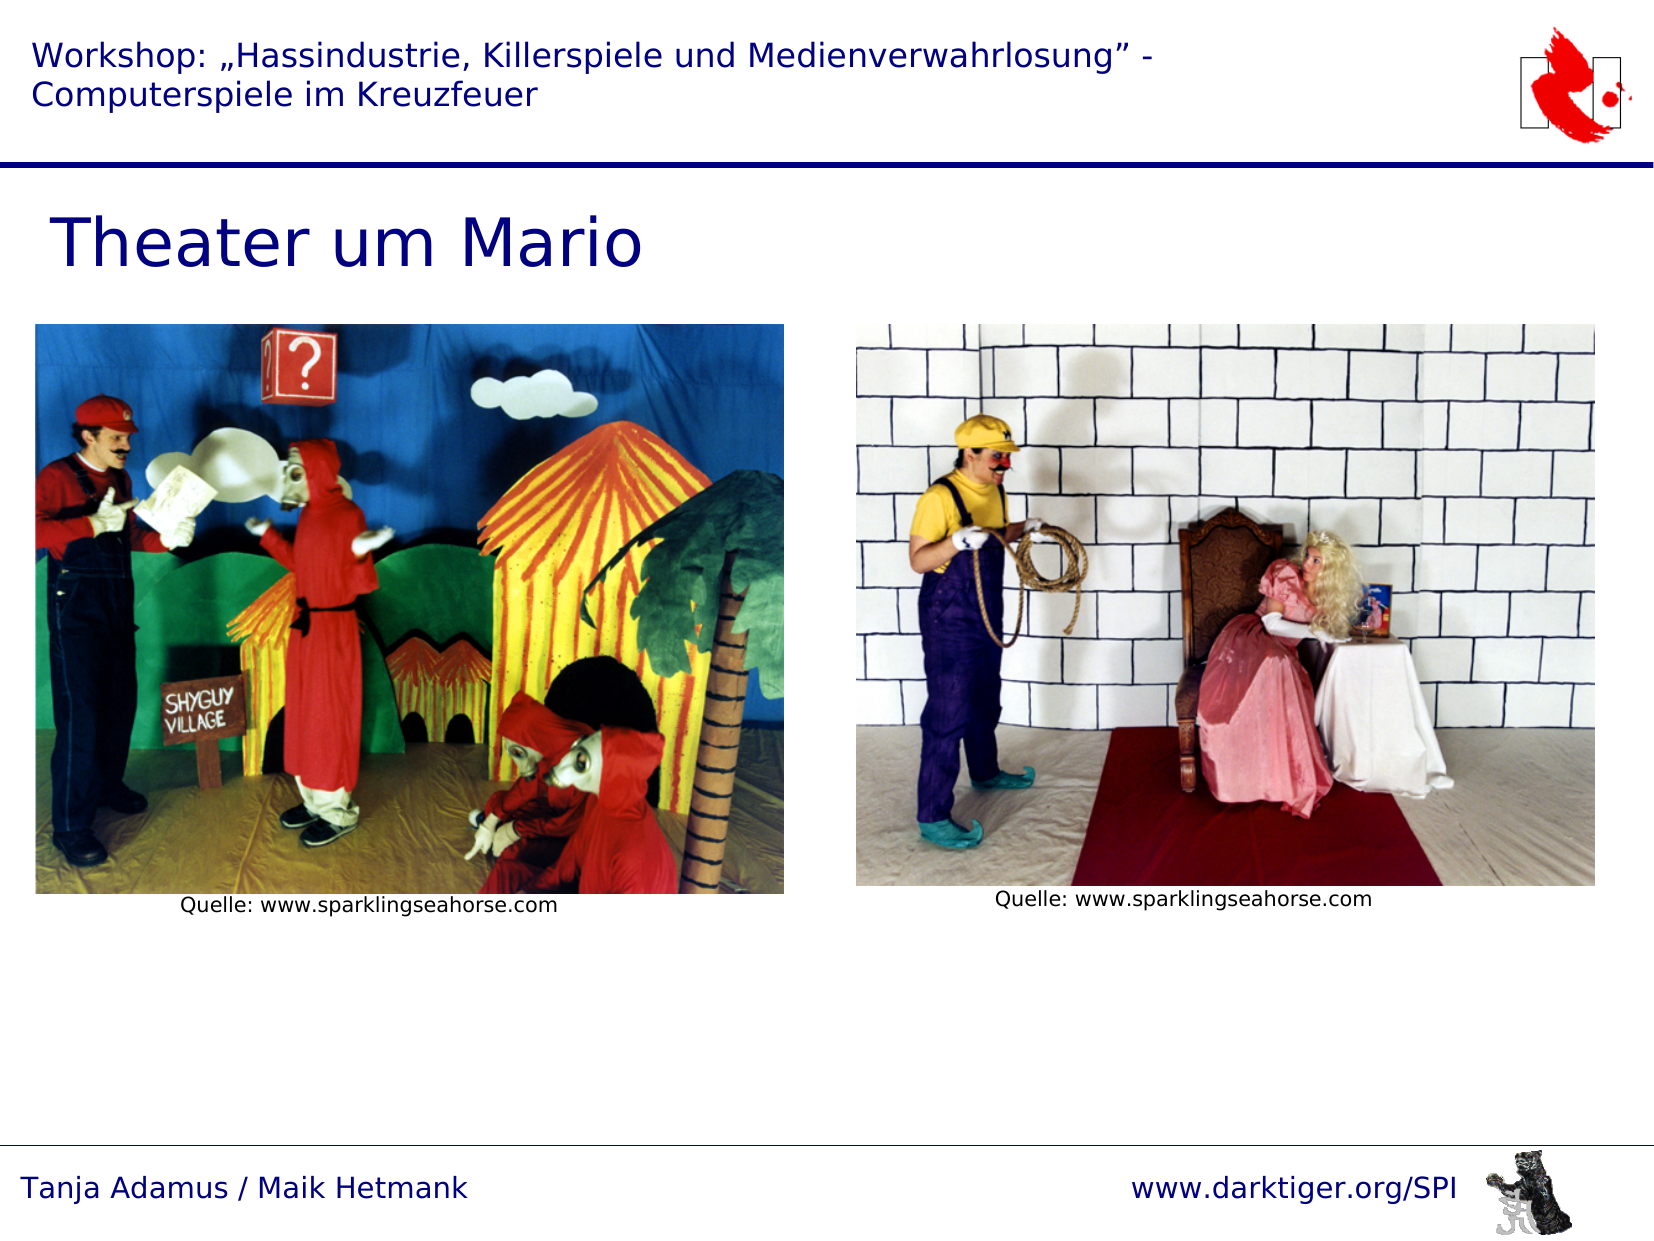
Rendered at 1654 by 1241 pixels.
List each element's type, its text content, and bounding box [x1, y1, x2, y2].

picture [1503, 16, 1632, 148]
picture [1486, 1150, 1572, 1235]
text_box Workshop: „Hassindustrie, Killerspiele und Medienverwahrlosung” - Computerspiele im Kreuzfeuer [16, 29, 1418, 178]
text_box Quelle: www.sparklingseahorse.com [165, 894, 574, 925]
text_box Theater um Mario [35, 196, 1565, 290]
picture [35, 324, 784, 894]
picture [856, 324, 1595, 886]
text_box Quelle: www.sparklingseahorse.com [979, 886, 1388, 920]
